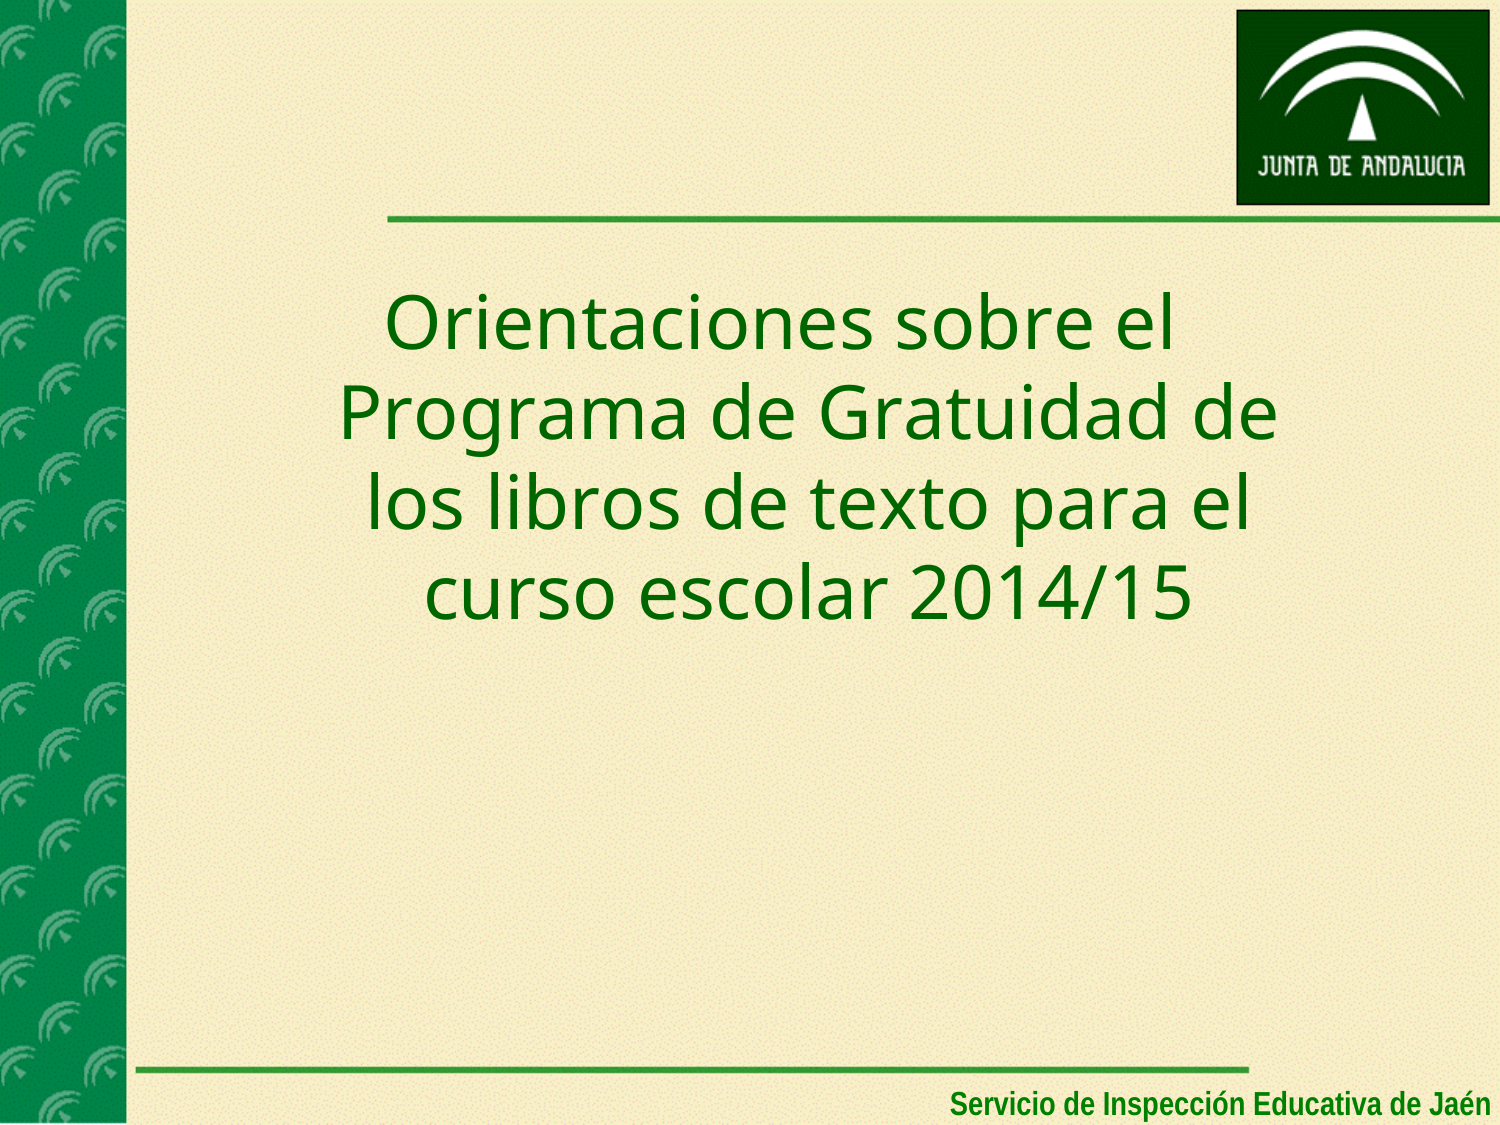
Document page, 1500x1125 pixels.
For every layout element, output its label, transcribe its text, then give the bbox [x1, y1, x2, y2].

picture [0, 0, 1500, 1125]
text_box Servicio de Inspección Educativa de Jaén [934, 1073, 1500, 1125]
text_box Orientaciones sobre el Programa de Gratuidad de los libros de texto para el curso escolar 2014/15 [206, 267, 1353, 643]
